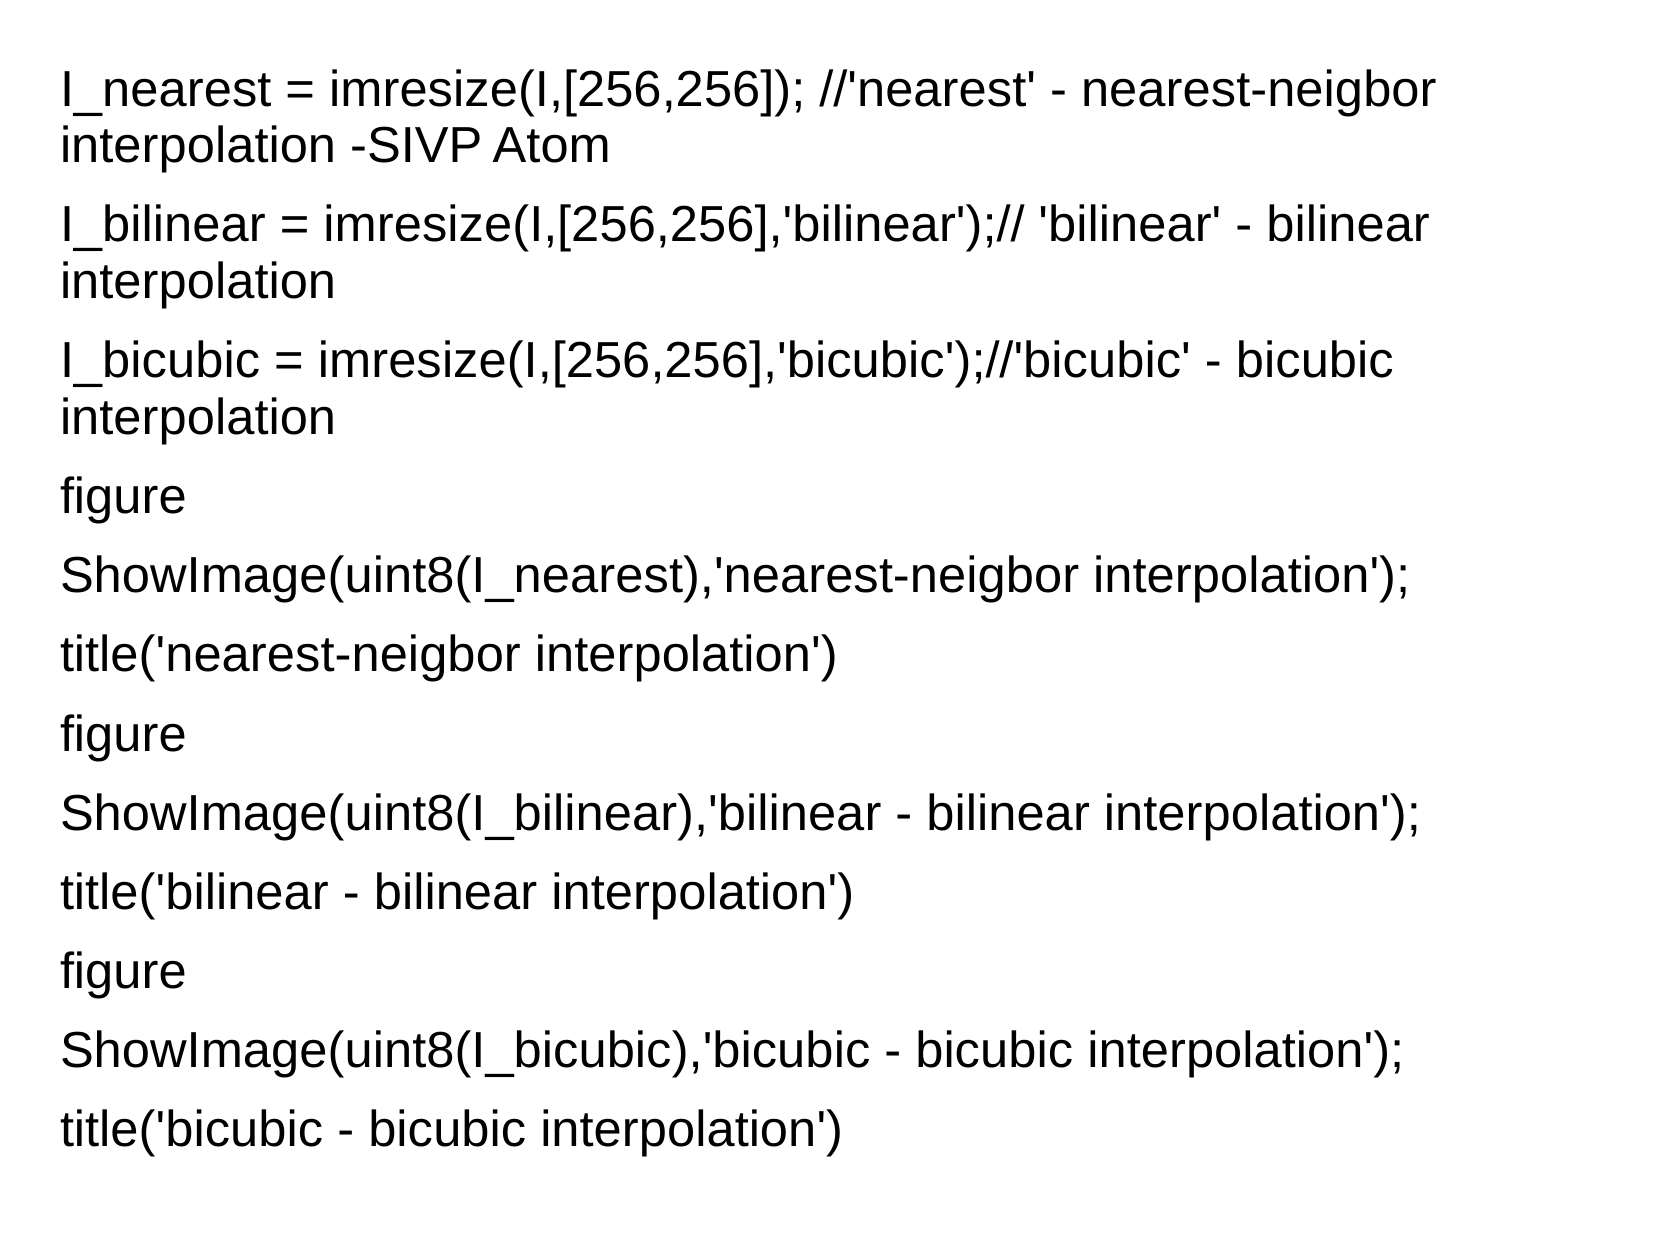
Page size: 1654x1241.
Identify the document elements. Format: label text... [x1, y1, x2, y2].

list I_nearest = imresize(I,[256,256]); //'nearest' - nearest-neigbor interpolation -SIVP Atom I_bilinear = imresize(I,[256,256],'bilinear');// 'bilinear' - bilinear interpolation I_bicubic = imresize(I,[256,256],'bicubic');//'bicubic' - bicubic interpolation figure ShowImage(uint8(I_nearest),'nearest-neigbor interpolation'); title('nearest-neigbor interpolation') figure ShowImage(uint8(I_bilinear),'bilinear - bilinear interpolation'); title('bilinear - bilinear interpolation') figure ShowImage(uint8(I_bicubic),'bicubic - bicubic interpolation'); title('bicubic - bicubic interpolation') [60, 60, 1606, 1171]
